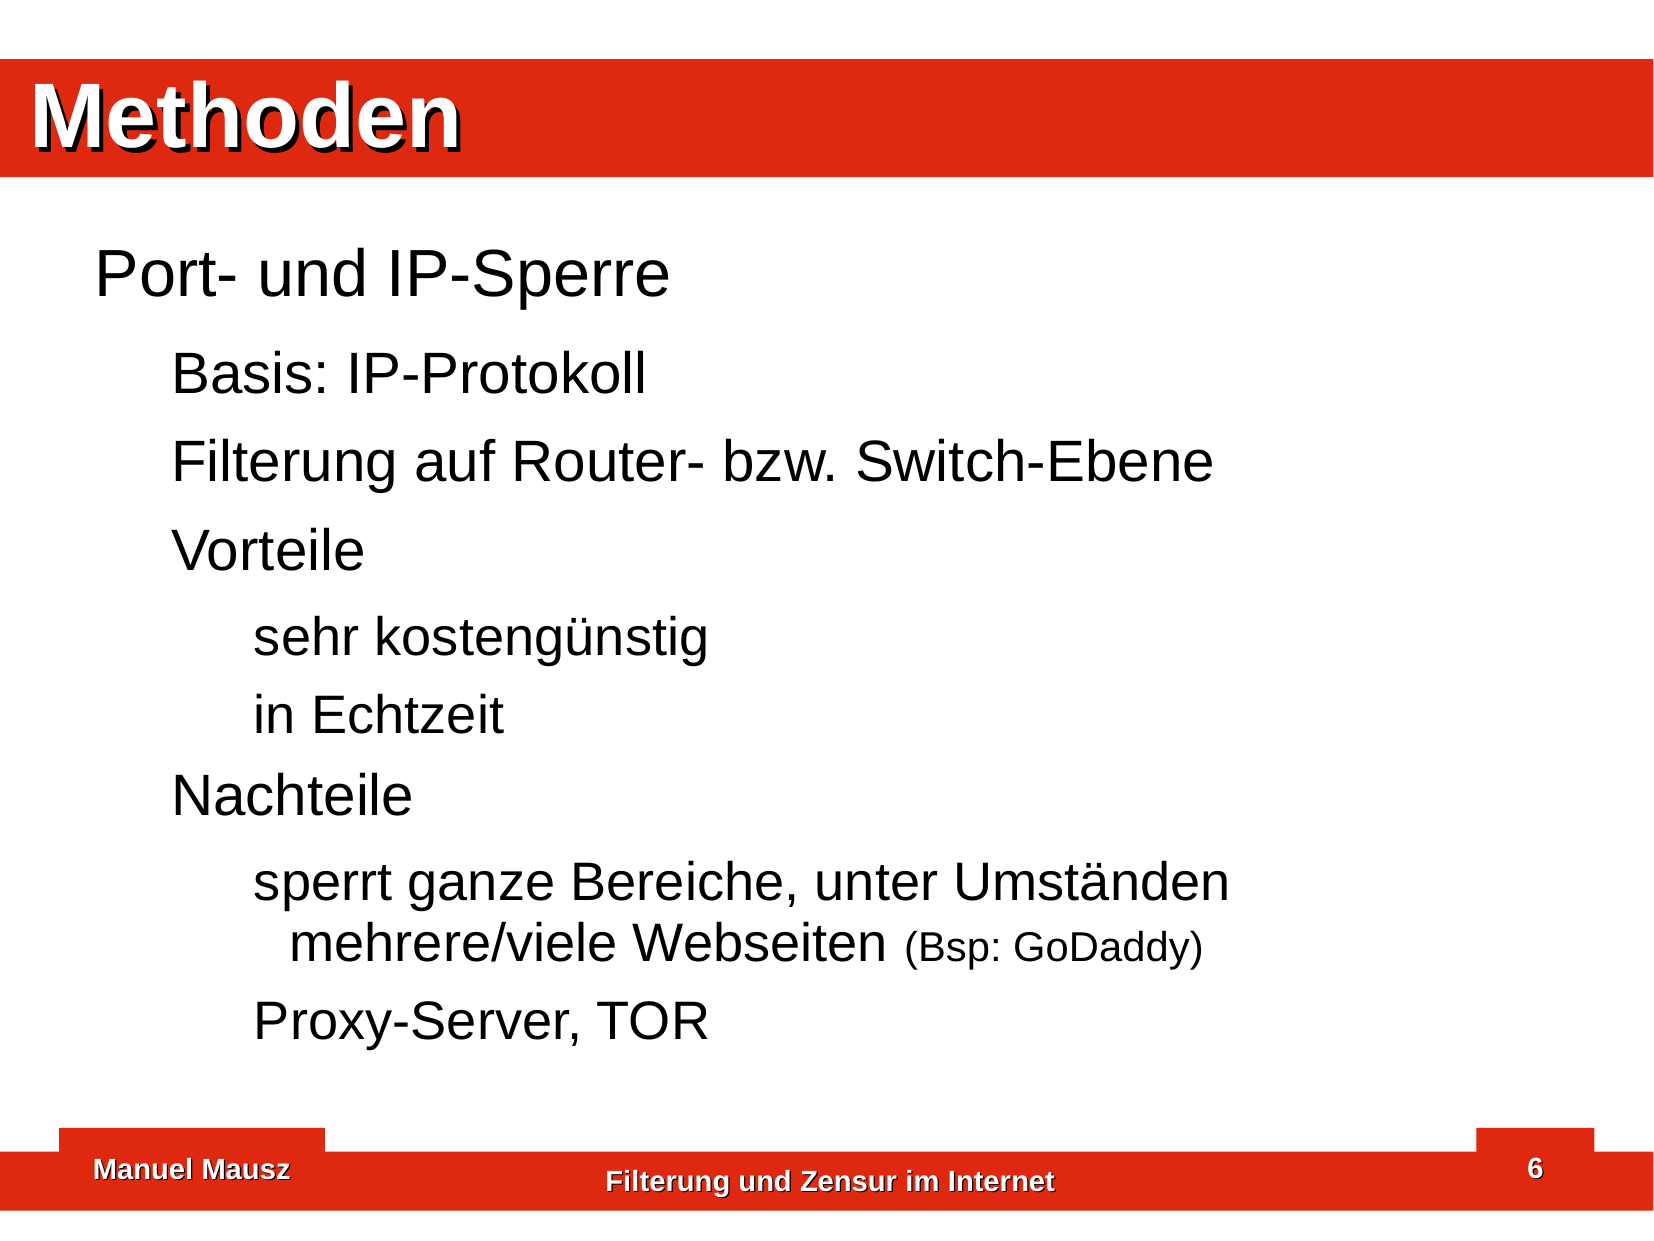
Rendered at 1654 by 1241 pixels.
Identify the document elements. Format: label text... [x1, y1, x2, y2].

list Port- und IP-Sperre Basis: IP-Protokoll Filterung auf Router- bzw. Switch-Ebene Vorteile sehr kostengünstig in Echtzeit Nachteile sperrt ganze Bereiche, unter Umständen mehrere/viele Webseiten (Bsp: GoDaddy) Proxy-Server, TOR [76, 236, 1565, 1051]
title Methoden [29, 64, 1625, 168]
